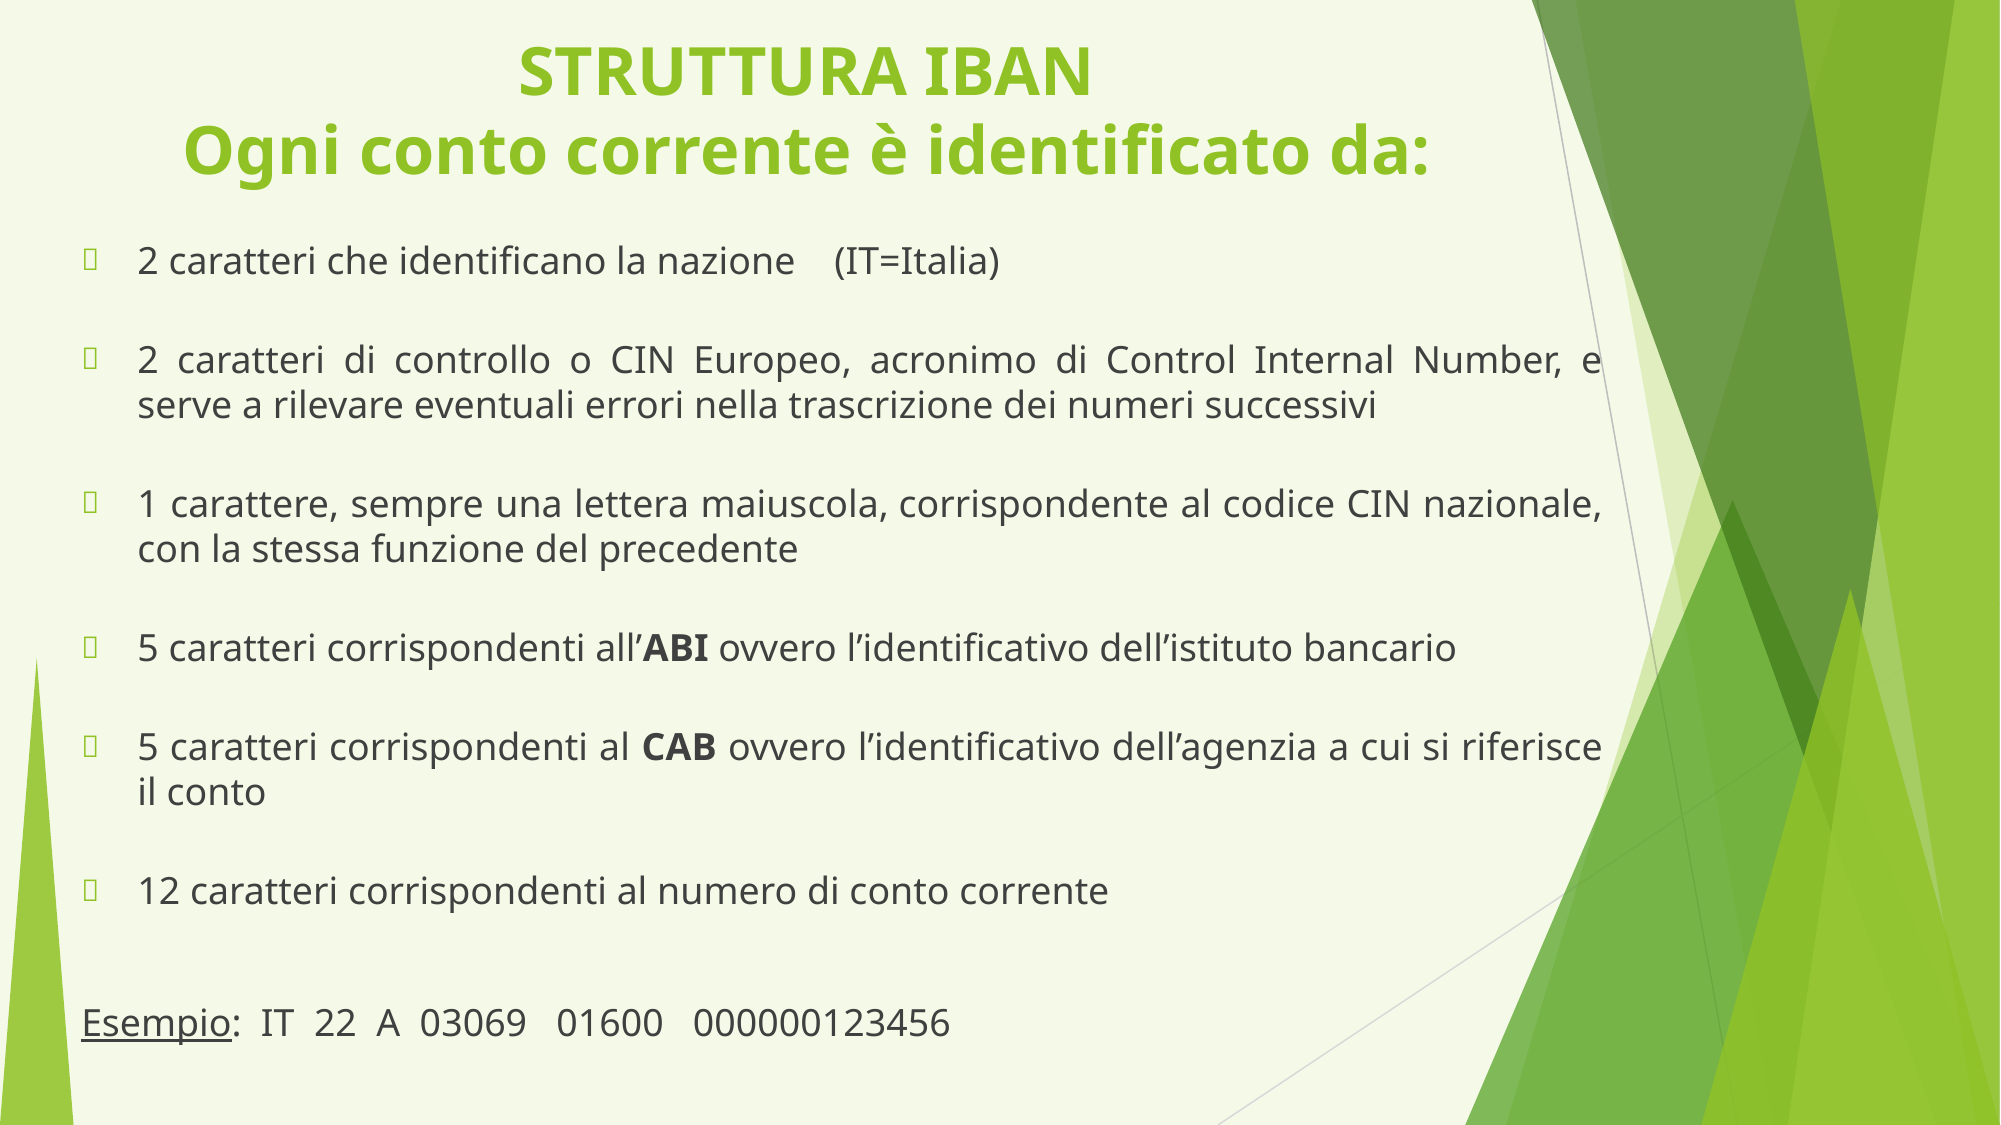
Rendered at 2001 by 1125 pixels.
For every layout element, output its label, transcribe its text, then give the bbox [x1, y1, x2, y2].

list 2 caratteri che identificano la nazione (IT=Italia) 2 caratteri di controllo o CIN Europeo, acronimo di Control Internal Number, e serve a rilevare eventuali errori nella trascrizione dei numeri successivi 1 carattere, sempre una lettera maiuscola, corrispondente al codice CIN nazionale, con la stessa funzione del precedente 5 caratteri corrispondenti all’ABI ovvero l’identificativo dell’istituto bancario 5 caratteri corrispondenti al CAB ovvero l’identificativo dell’agenzia a cui si riferisce il conto 12 caratteri corrispondenti al numero di conto corrente Esempio: IT 22 A 03069 01600 000000123456 [66, 229, 1619, 1105]
title STRUTTURA IBAN Ogni conto corrente è identificato da: [0, 20, 2000, 258]
